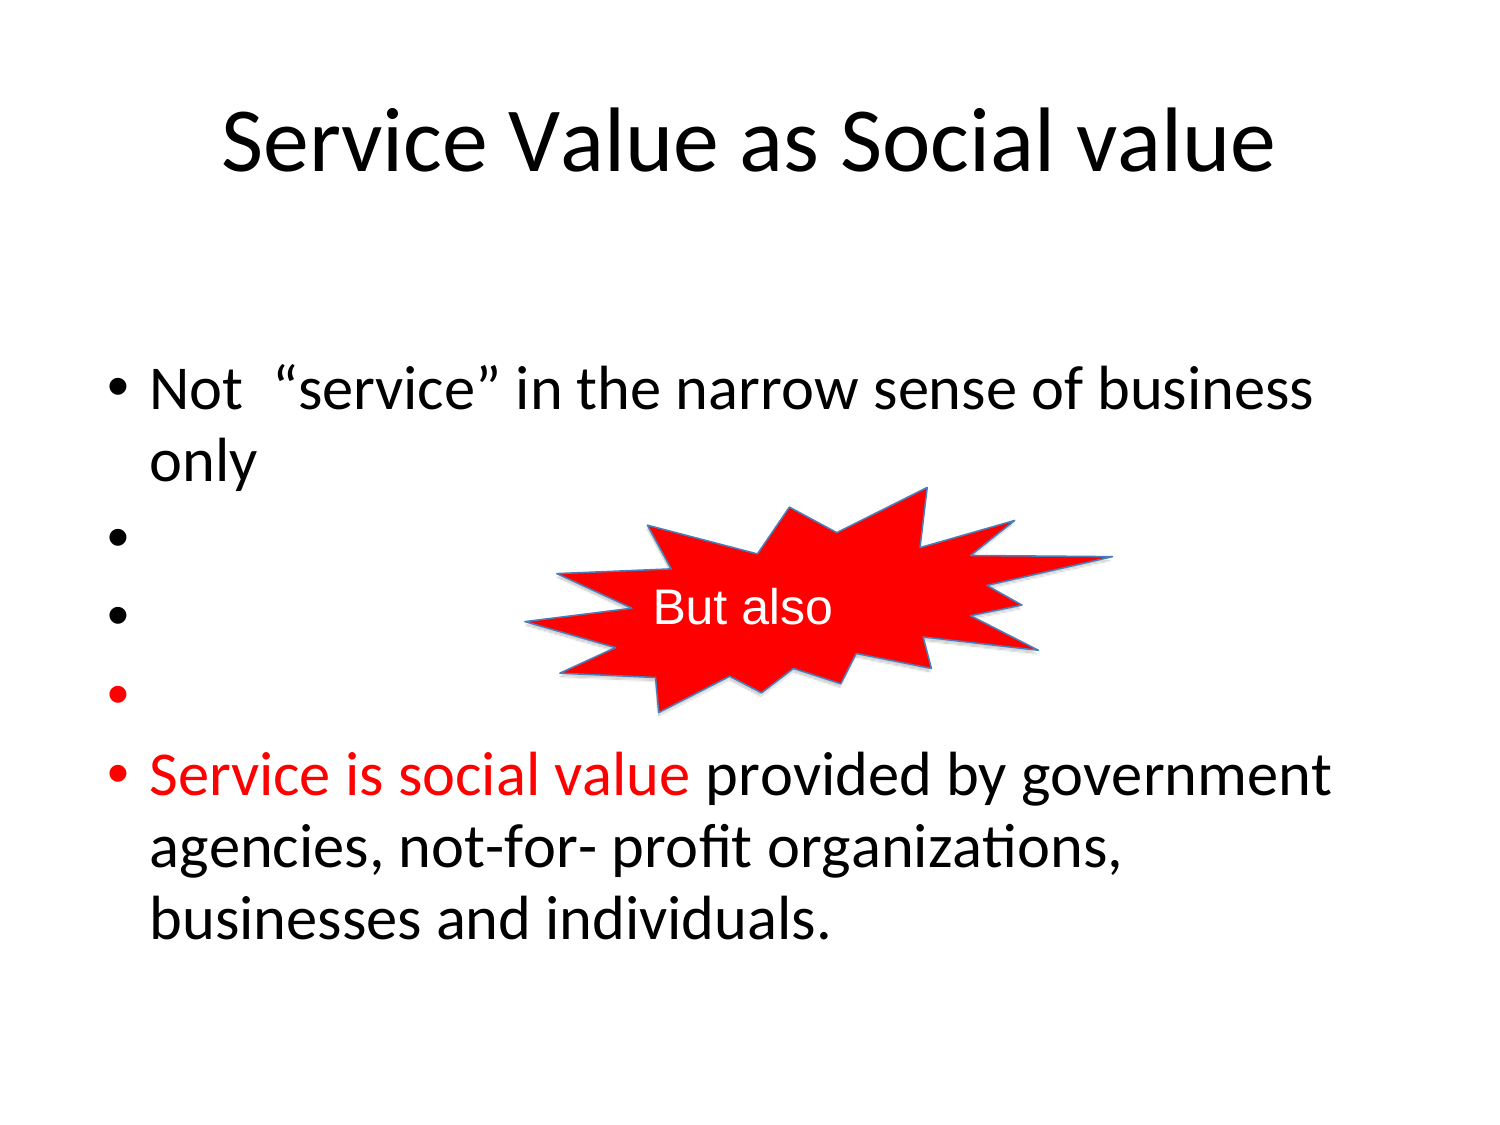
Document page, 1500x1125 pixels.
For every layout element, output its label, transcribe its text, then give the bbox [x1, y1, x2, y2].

text_box [524, 570, 932, 713]
text_box But also [637, 562, 951, 642]
list Not “service” in the narrow sense of business only Service is social value provided by government agencies, not-for- profit organizations, businesses and individuals. [75, 262, 1426, 1005]
title Service Value as Social value [75, 45, 1426, 233]
text_box [647, 487, 1113, 651]
